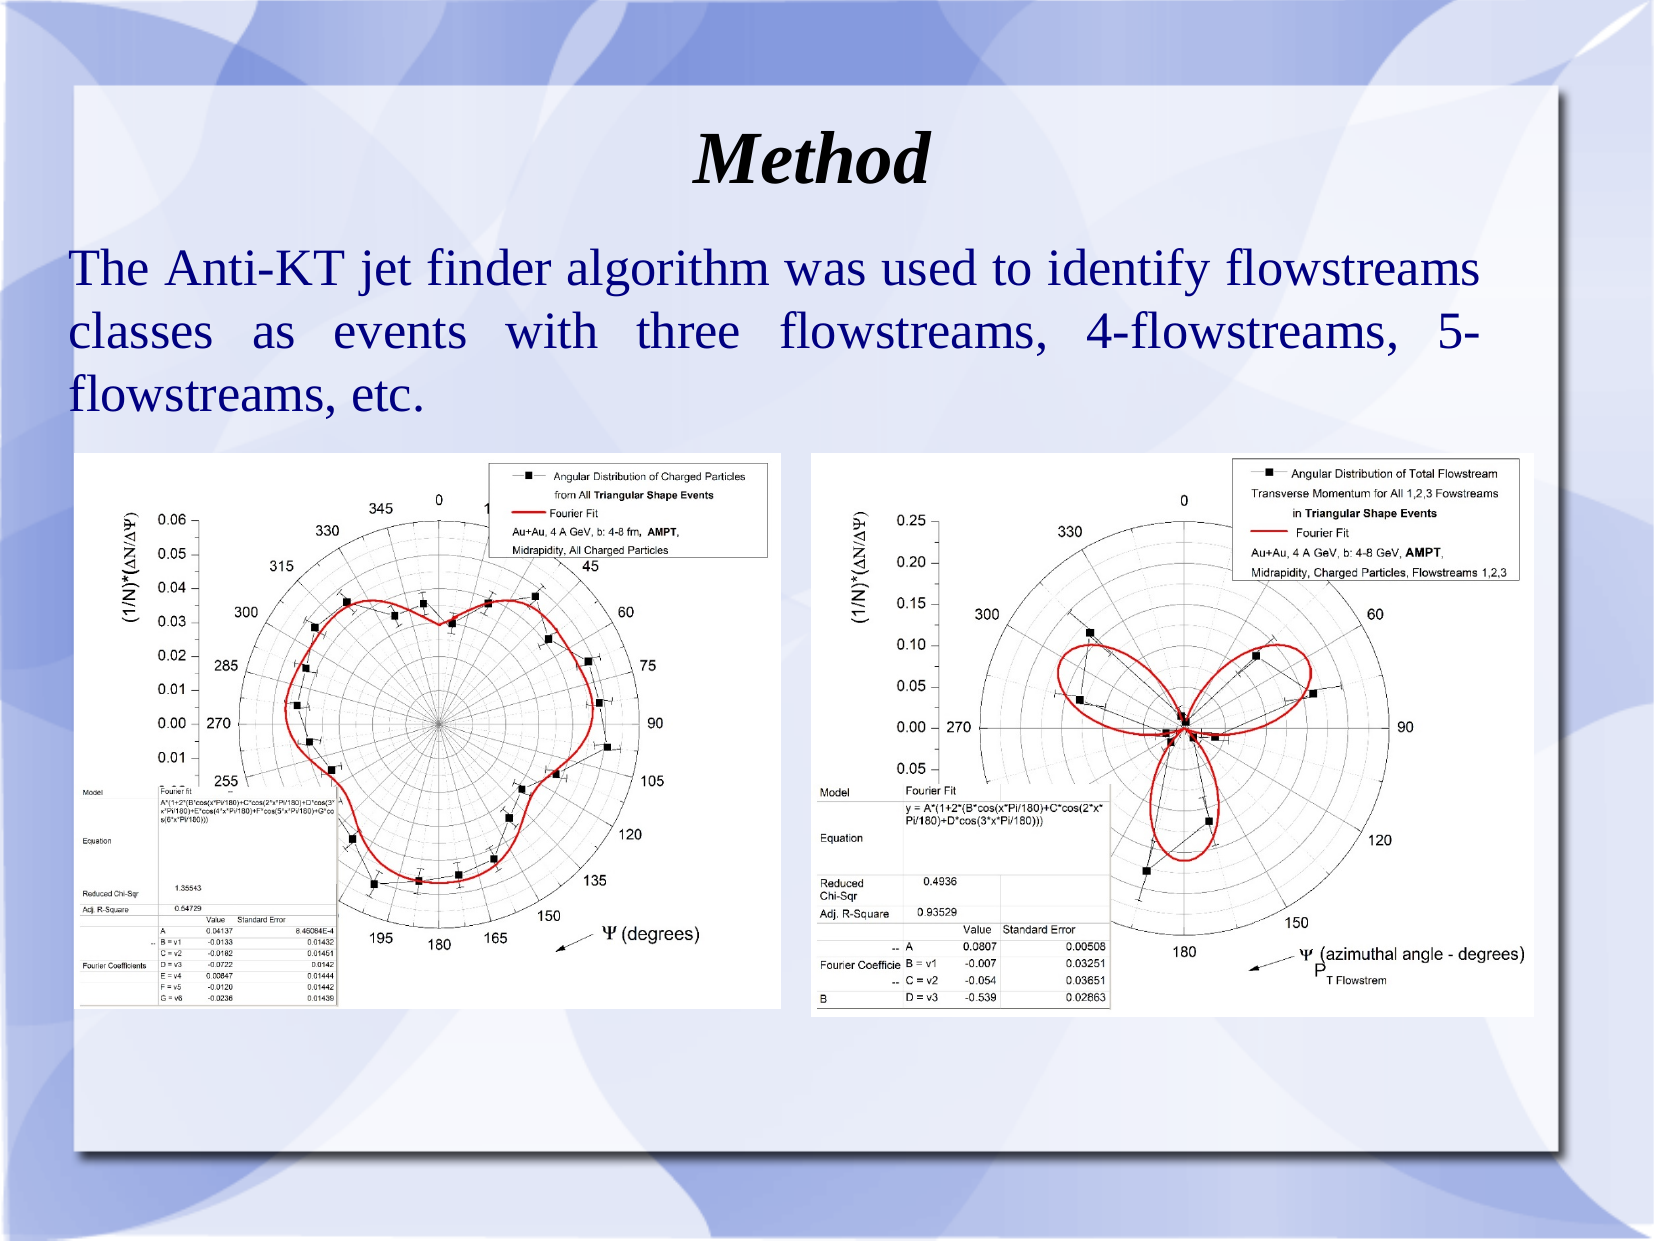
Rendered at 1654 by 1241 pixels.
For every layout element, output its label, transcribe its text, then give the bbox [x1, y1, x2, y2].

picture [811, 453, 1534, 1017]
list The Anti-KT jet finder algorithm was used to identify flowstreams classes as events with three flowstreams, 4-flowstreams, 5- flowstreams, etc. [68, 232, 1557, 423]
picture [74, 453, 781, 1009]
title Method [68, 90, 1557, 217]
